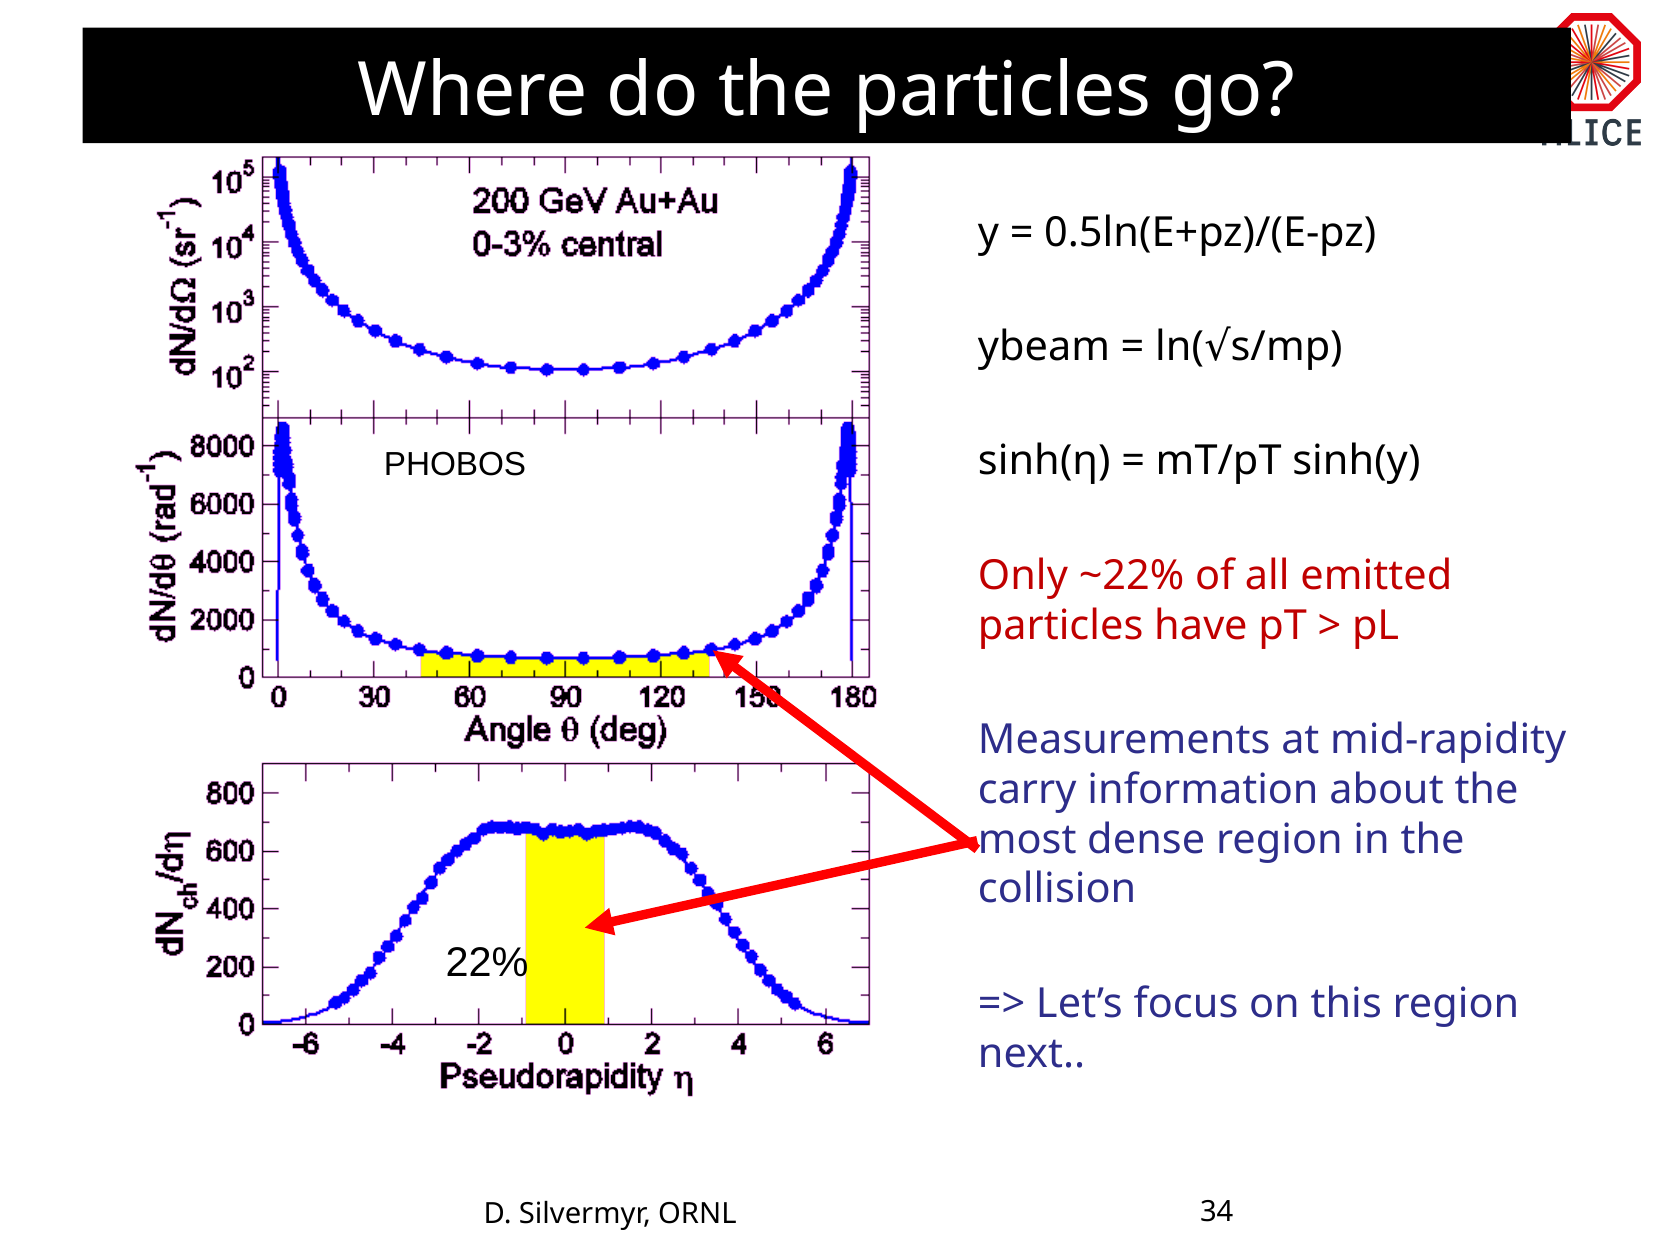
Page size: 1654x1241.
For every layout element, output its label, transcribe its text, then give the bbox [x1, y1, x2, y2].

text_box y = 0.5ln(E+pz)/(E-pz) ybeam = ln(√s/mp) sinh(η) = mT/pT sinh(y) Only ~22% of all emitted particles have pT > pL Measurements at mid-rapidity carry information about the most dense region in the collision => Let’s focus on this region next.. [963, 197, 1602, 1083]
title Where do the particles go? [82, 27, 1571, 144]
text_box 22% [430, 928, 544, 993]
text_box PHOBOS [369, 434, 542, 490]
slide_number <number> [1185, 1184, 1571, 1229]
picture [134, 155, 878, 1098]
footer D. Silvermyr, ORNL [468, 1186, 1186, 1232]
picture [1542, 13, 1641, 146]
